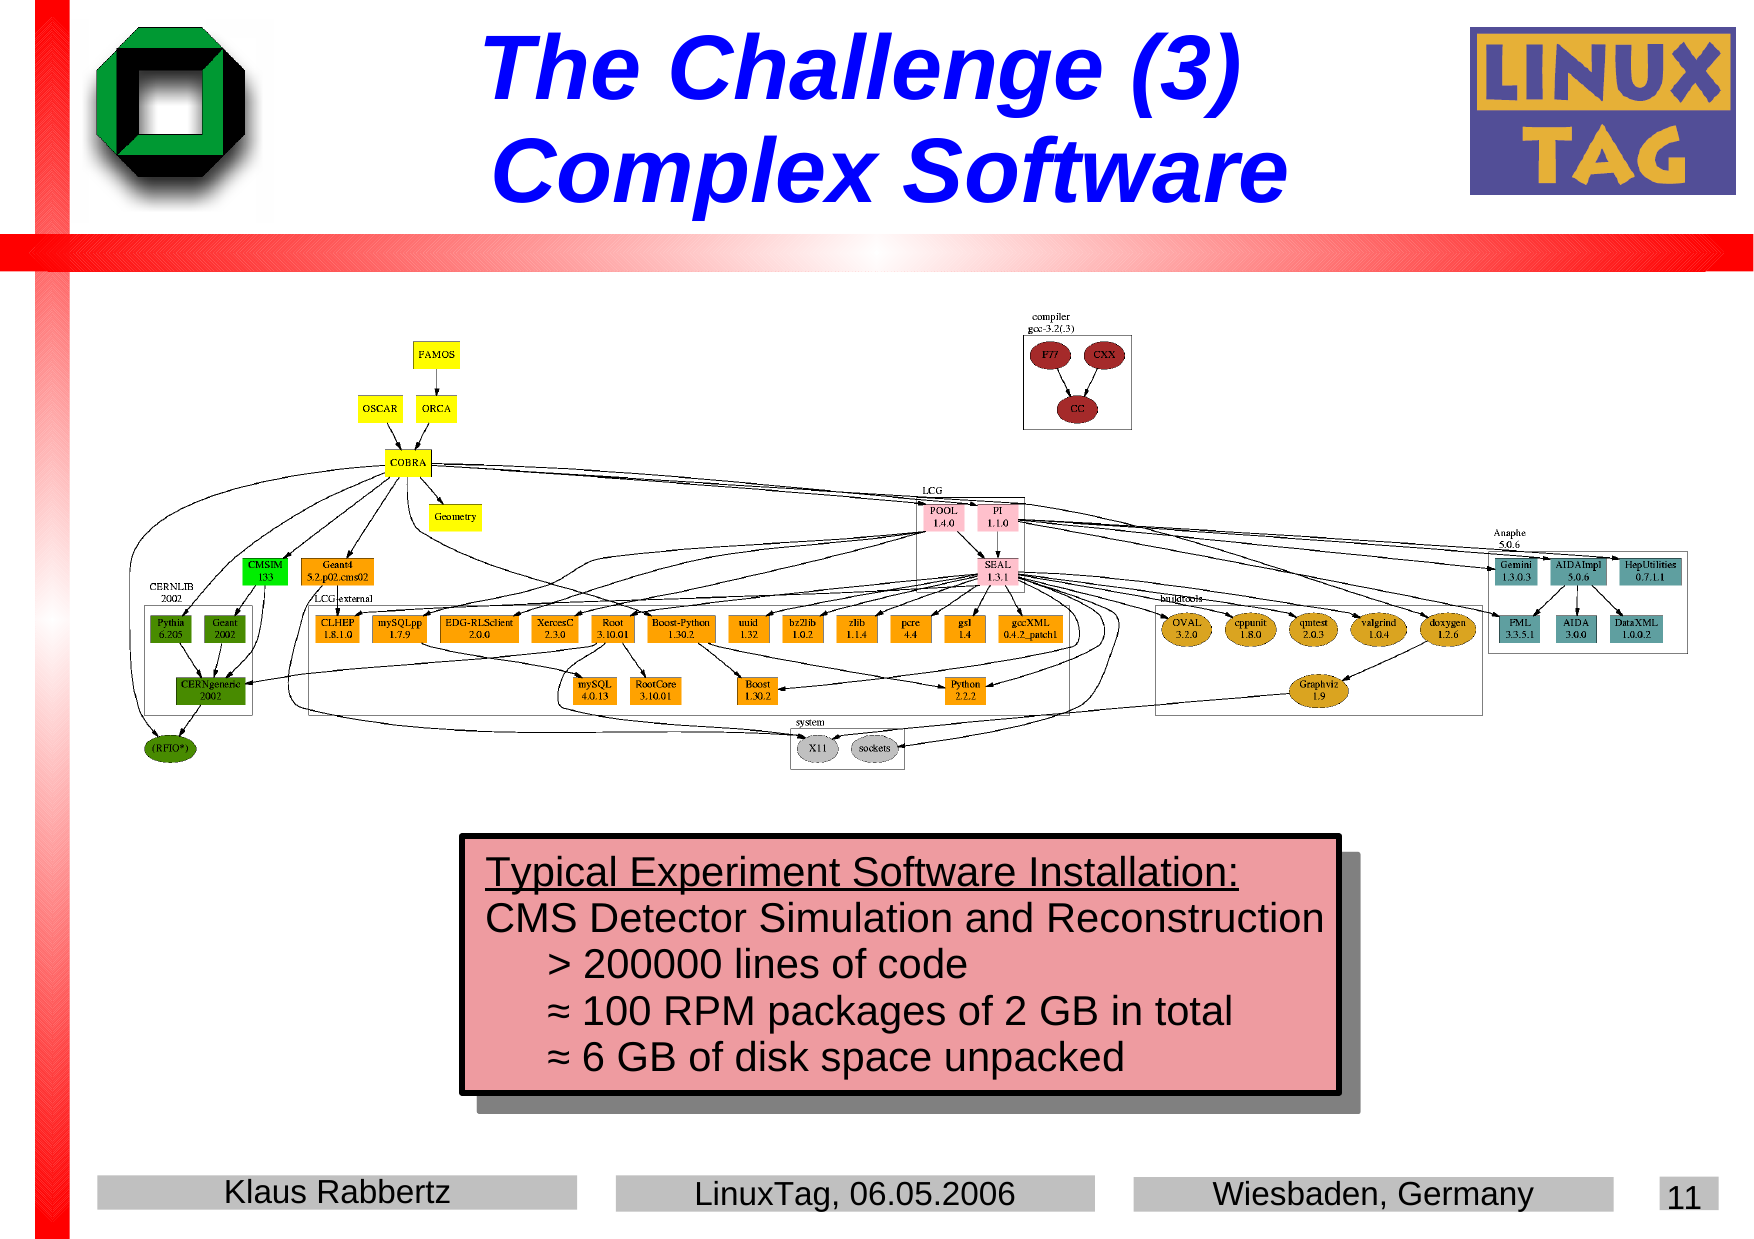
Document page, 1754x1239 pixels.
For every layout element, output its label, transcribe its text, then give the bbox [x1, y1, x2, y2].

title The Challenge (3) Complex Software [267, 15, 1455, 223]
picture [1470, 27, 1736, 195]
picture [122, 311, 1689, 771]
text_box Typical Experiment Software Installation: CMS Detector Simulation and Reconstruction > 200000 lines of code ≈ 100 RPM packages of 2 GB in total ≈ 6 GB of disk space unpacked [461, 836, 1340, 1093]
picture [71, 19, 267, 223]
